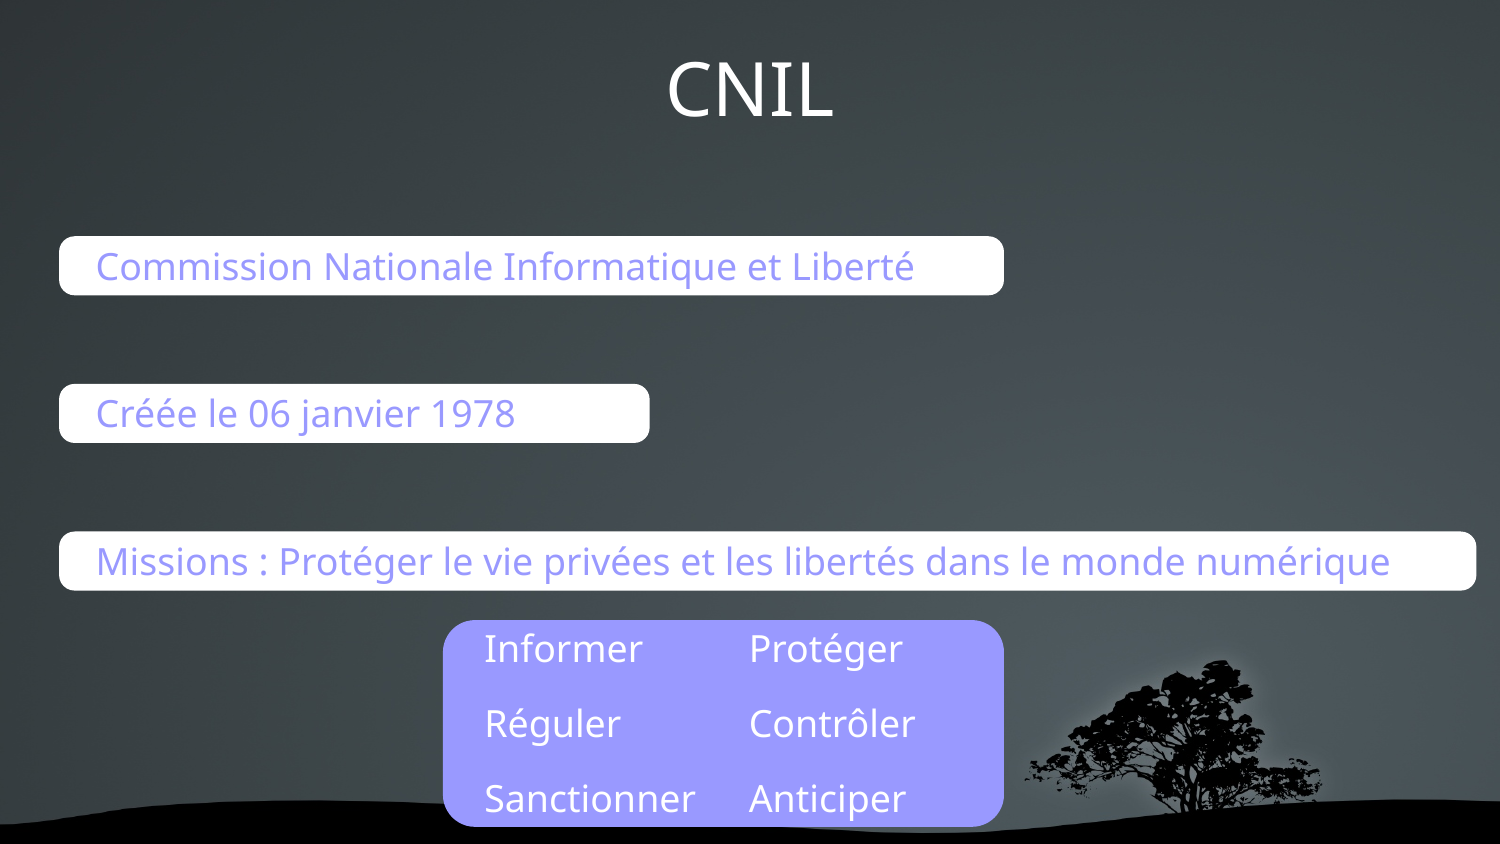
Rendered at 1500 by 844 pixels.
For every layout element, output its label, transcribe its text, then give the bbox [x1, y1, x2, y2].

text_box Informer Protéger Réguler Contrôler Sanctionner Anticiper [442, 620, 1004, 827]
text_box Commission Nationale Informatique et Liberté [59, 236, 1004, 296]
text_box CNIL [75, 33, 1425, 175]
picture [0, 0, 1500, 844]
text_box Missions : Protéger le vie privées et les libertés dans le monde numérique [59, 531, 1477, 591]
text_box Créée le 06 janvier 1978 [59, 383, 650, 443]
